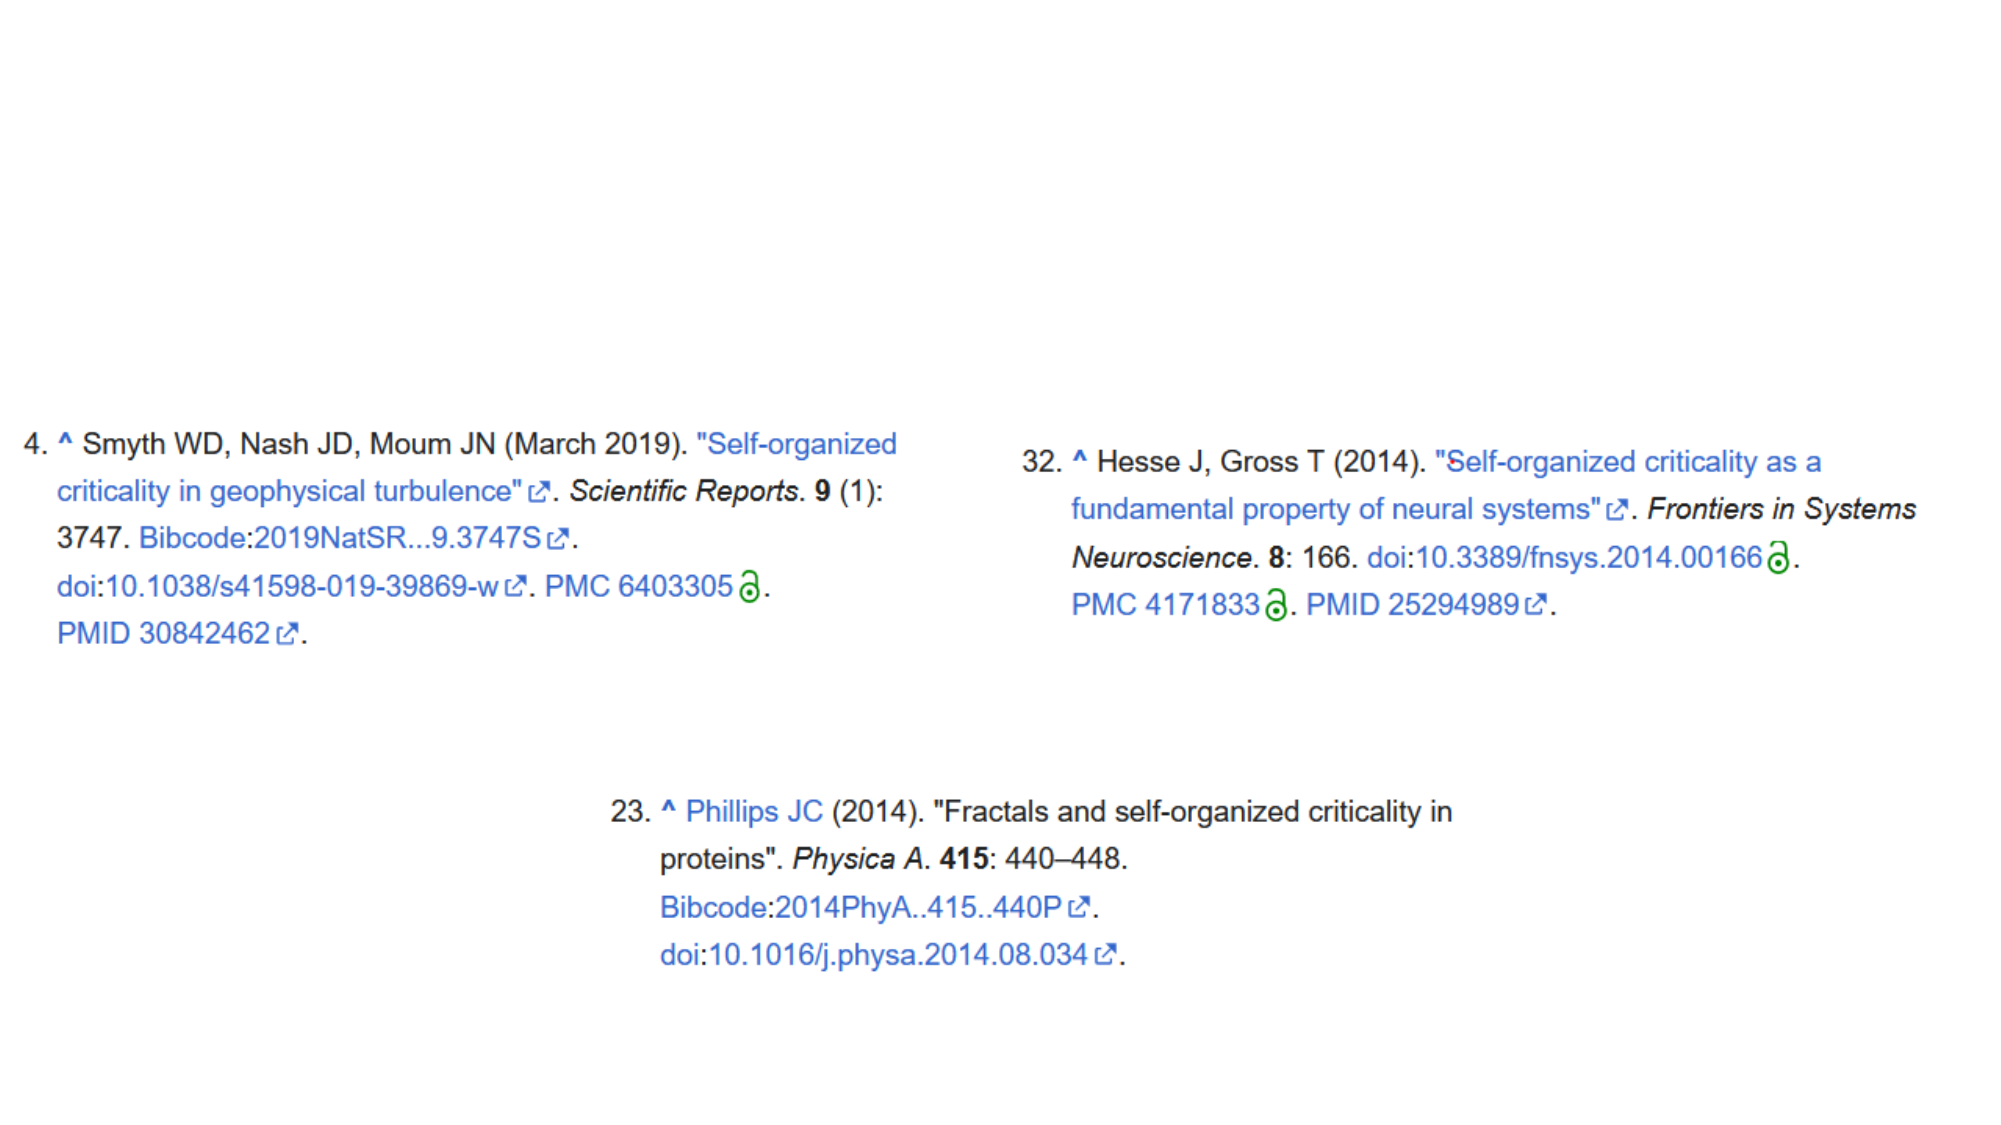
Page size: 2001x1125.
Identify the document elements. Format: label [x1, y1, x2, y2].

picture [0, 412, 943, 658]
picture [604, 792, 1511, 981]
picture [984, 439, 1982, 631]
